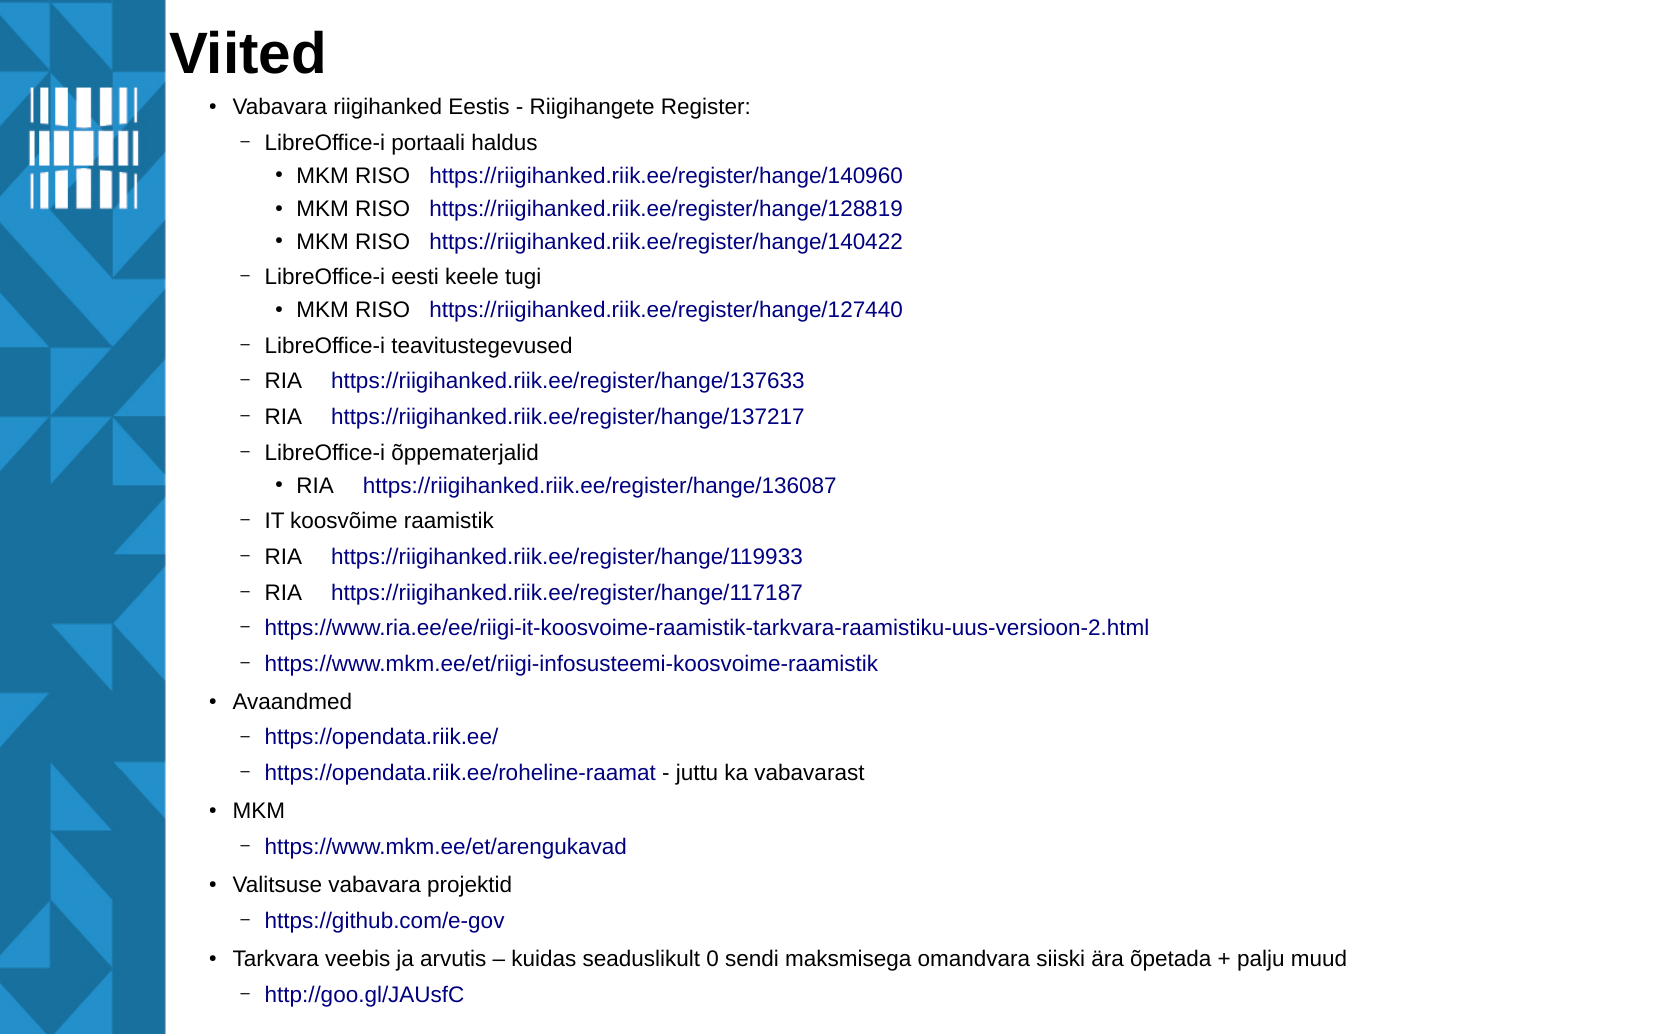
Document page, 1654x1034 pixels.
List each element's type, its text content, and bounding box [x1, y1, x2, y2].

title Viited [169, 11, 1571, 95]
list Vabavara riigihanked Eestis - Riigihangete Register: LibreOffice-i portaali haldus MKM RISO https://riigihanked.riik.ee/register/hange/140960 MKM RISO https://riigihanked.riik.ee/register/hange/128819 MKM RISO https://riigihanked.riik.ee/register/hange/140422 LibreOffice-i eesti keele tugi MKM RISO https://riigihanked.riik.ee/register/hange/127440 LibreOffice-i teavitustegevused RIA https://riigihanked.riik.ee/register/hange/137633 RIA https://riigihanked.riik.ee/register/hange/137217 LibreOffice-i õppematerjalid RIA https://riigihanked.riik.ee/register/hange/136087 IT koosvõime raamistik RIA https://riigihanked.riik.ee/register/hange/119933 RIA https://riigihanked.riik.ee/register/hange/117187 https://www.ria.ee/ee/riigi-it-koosvoime-raamistik-tarkvara-raamistiku-uus-versioon-2.html https://www.mkm.ee/et/riigi-infosusteemi-koosvoime-raamistik Avaandmed https://opendata.riik.ee/ https://opendata.riik.ee/roheline-raamat - juttu ka vabavarast MKM https://www.mkm.ee/et/arengukavad Valitsuse vabavara projektid https://github.com/e-gov Tarkvara veebis ja arvutis – kuidas seaduslikult 0 sendi maksmisega omandvara siiski ära õpetada + palju muud http://goo.gl/JAUsfC [200, 94, 1630, 1016]
